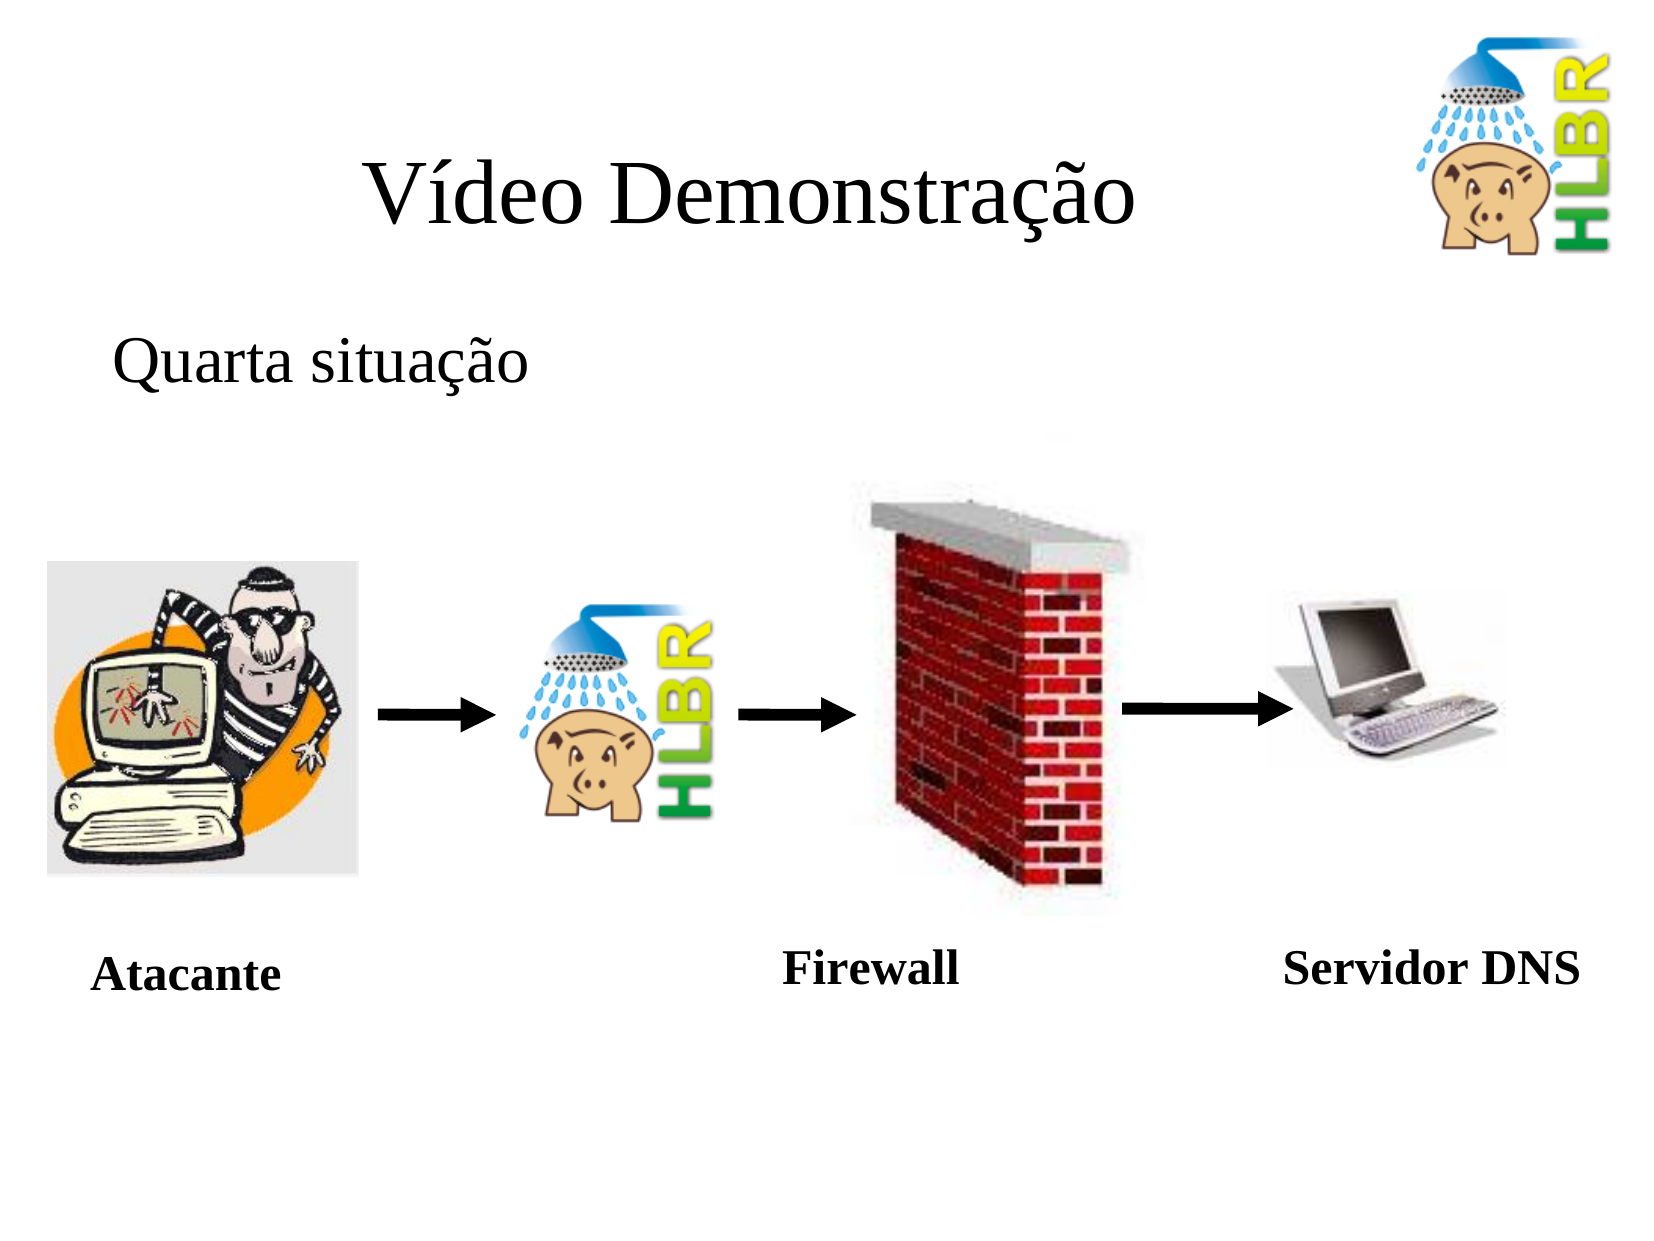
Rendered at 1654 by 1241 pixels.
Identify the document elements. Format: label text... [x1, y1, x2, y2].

text_box Servidor DNS [1240, 933, 1624, 1067]
picture [1266, 590, 1506, 768]
picture [1416, 37, 1612, 260]
picture [519, 604, 715, 827]
title Vídeo Demonstração [112, 76, 1388, 312]
picture [47, 561, 359, 877]
list Quarta situação [112, 324, 1388, 1020]
text_box Firewall [679, 933, 1063, 1008]
text_box Atacante [64, 939, 308, 1073]
